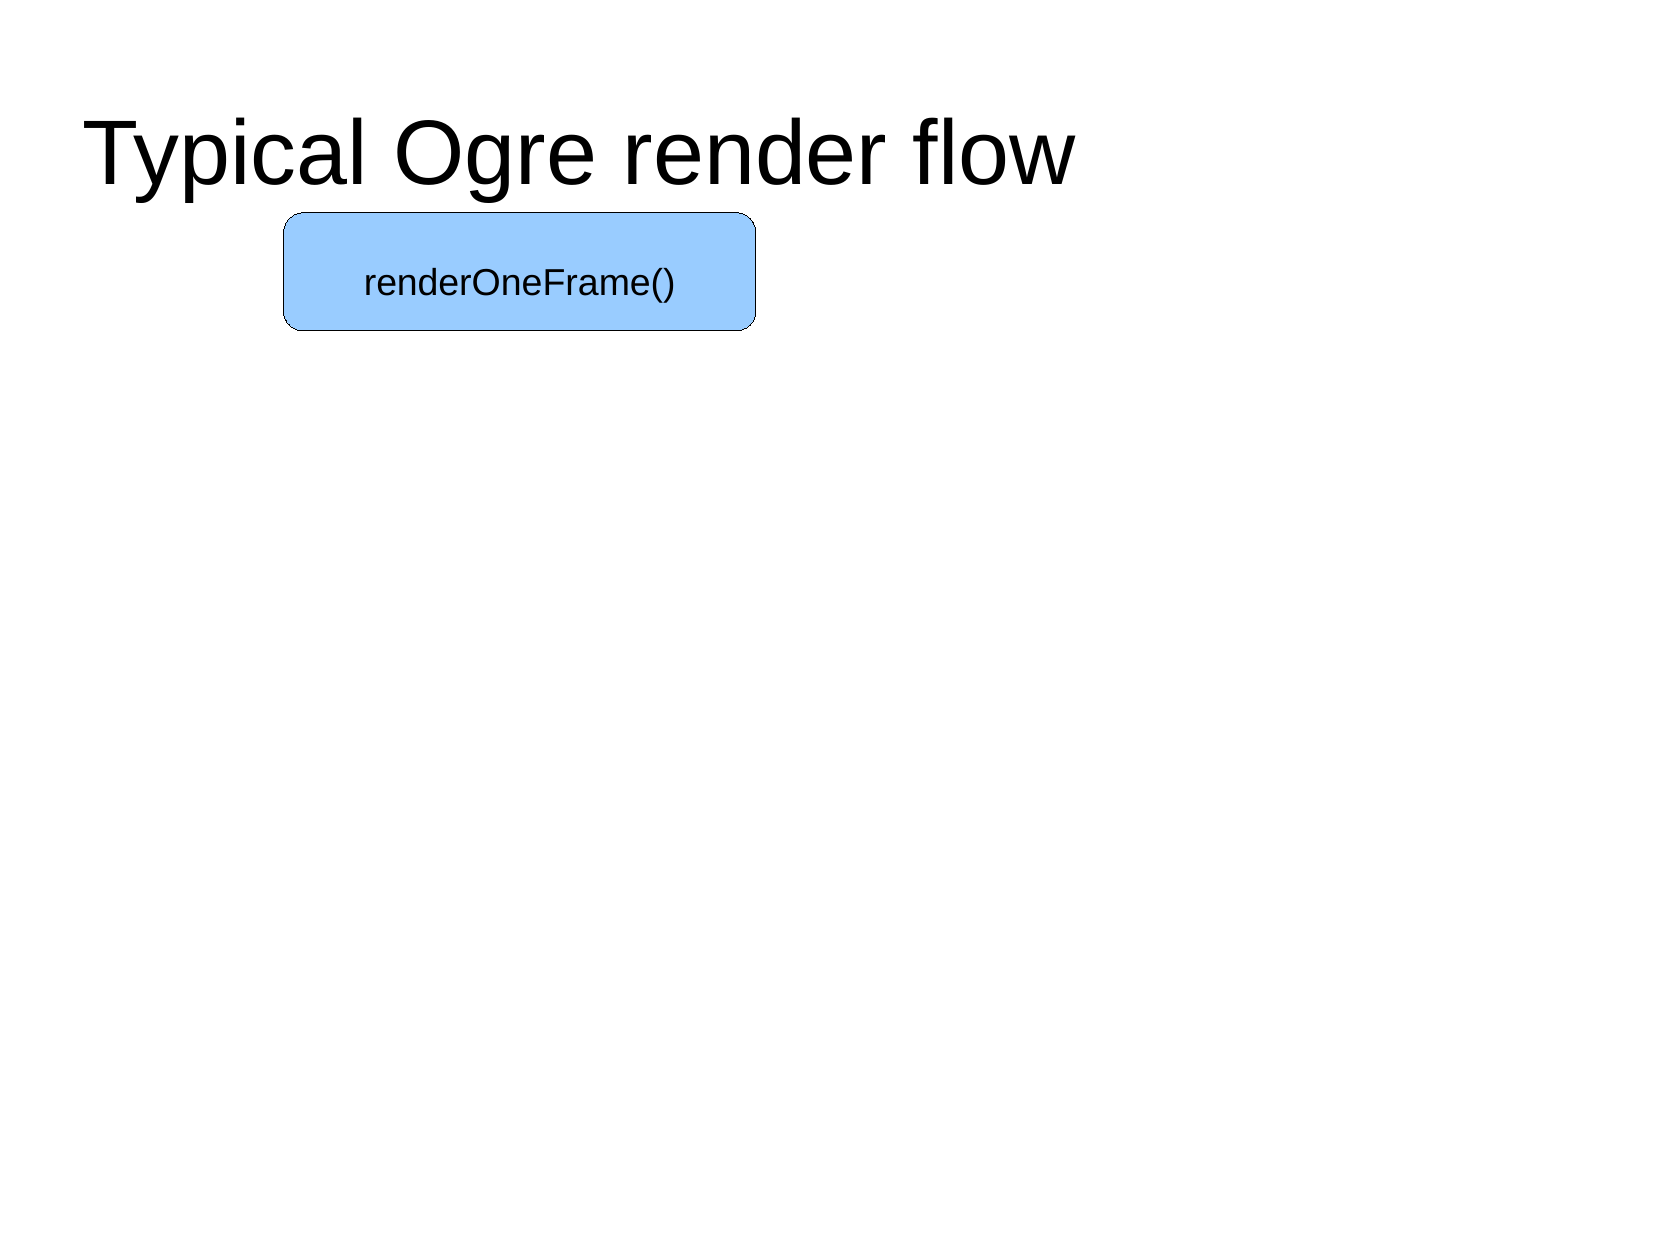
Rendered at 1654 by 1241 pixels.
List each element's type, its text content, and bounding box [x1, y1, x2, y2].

text_box renderOneFrame() [283, 212, 756, 331]
title Typical Ogre render flow [82, 49, 1571, 257]
